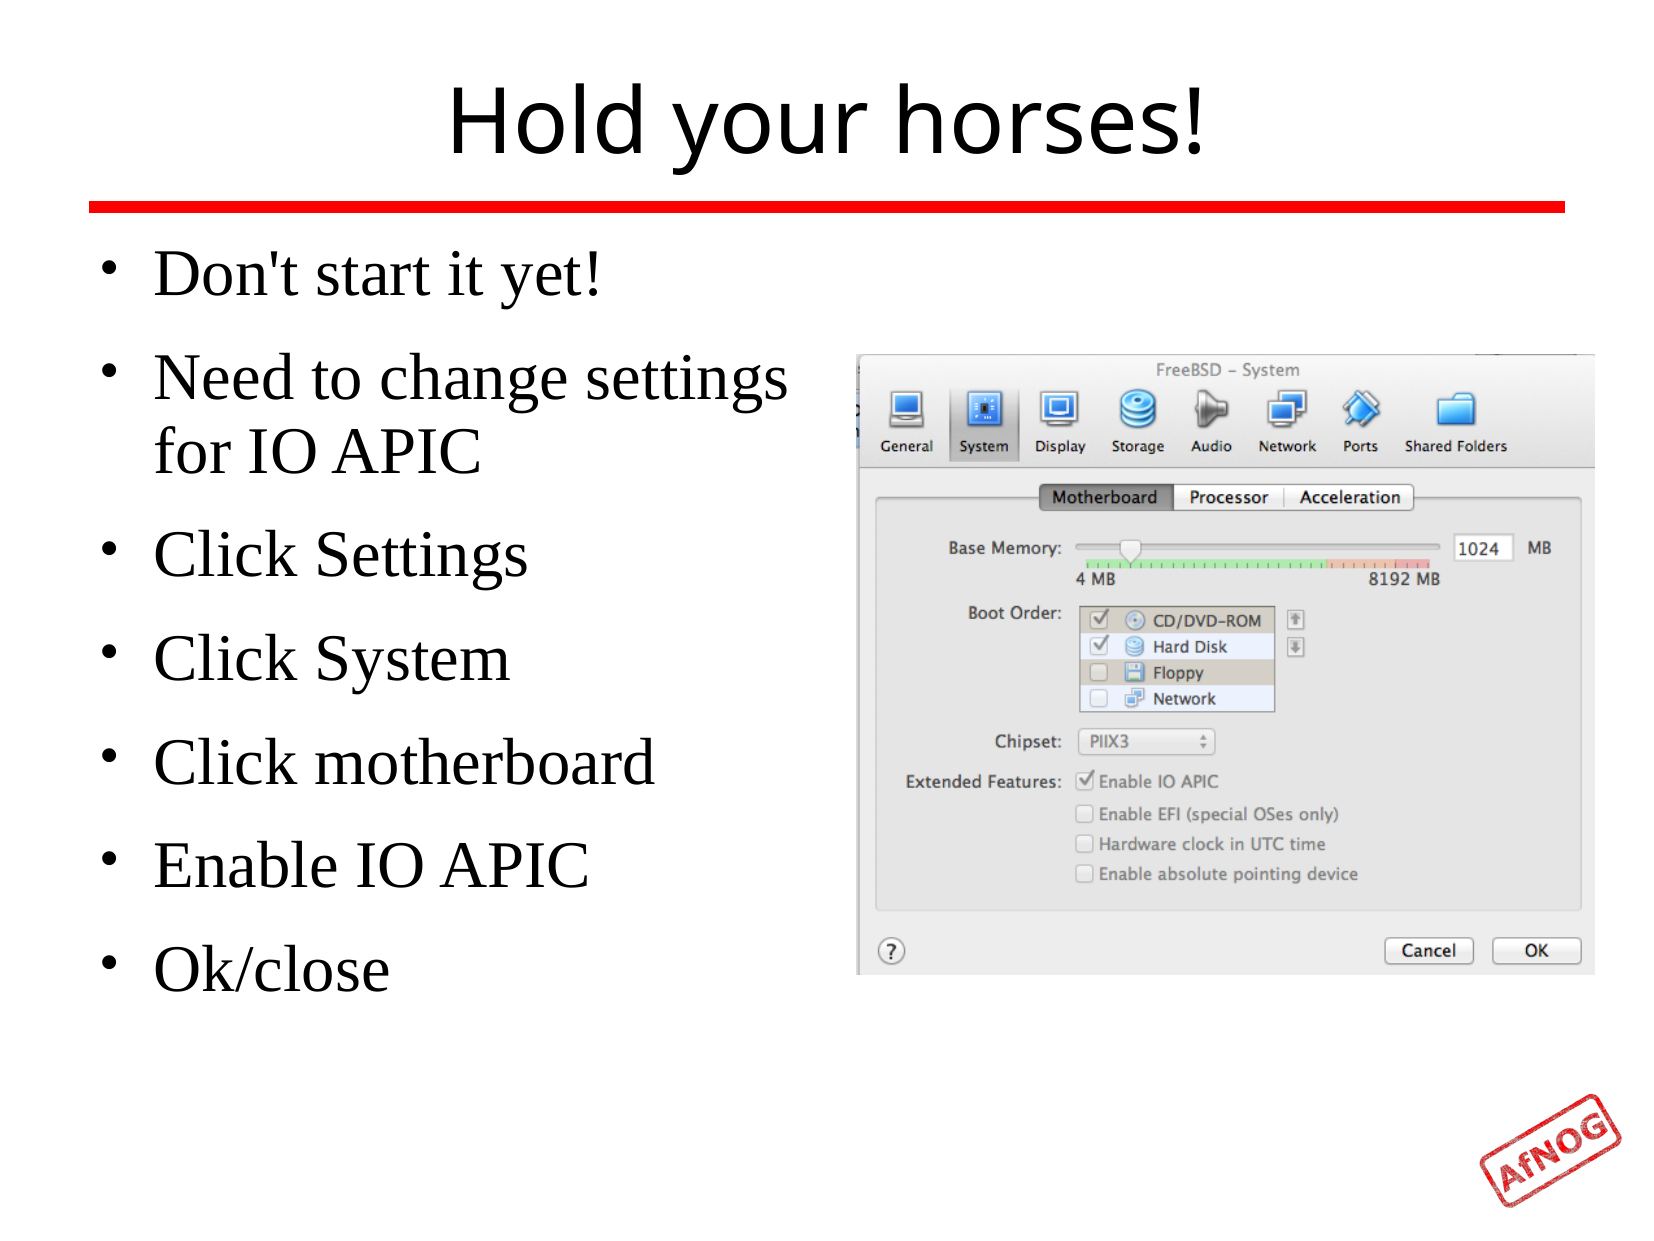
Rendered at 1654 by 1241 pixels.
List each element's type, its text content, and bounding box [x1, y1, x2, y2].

title Hold your horses! [88, 29, 1565, 207]
list Don't start it yet! Need to change settings for IO APIC Click Settings Click System Click motherboard Enable IO APIC Ok/close [82, 236, 809, 1108]
picture [856, 354, 1595, 975]
picture [1476, 1090, 1625, 1211]
